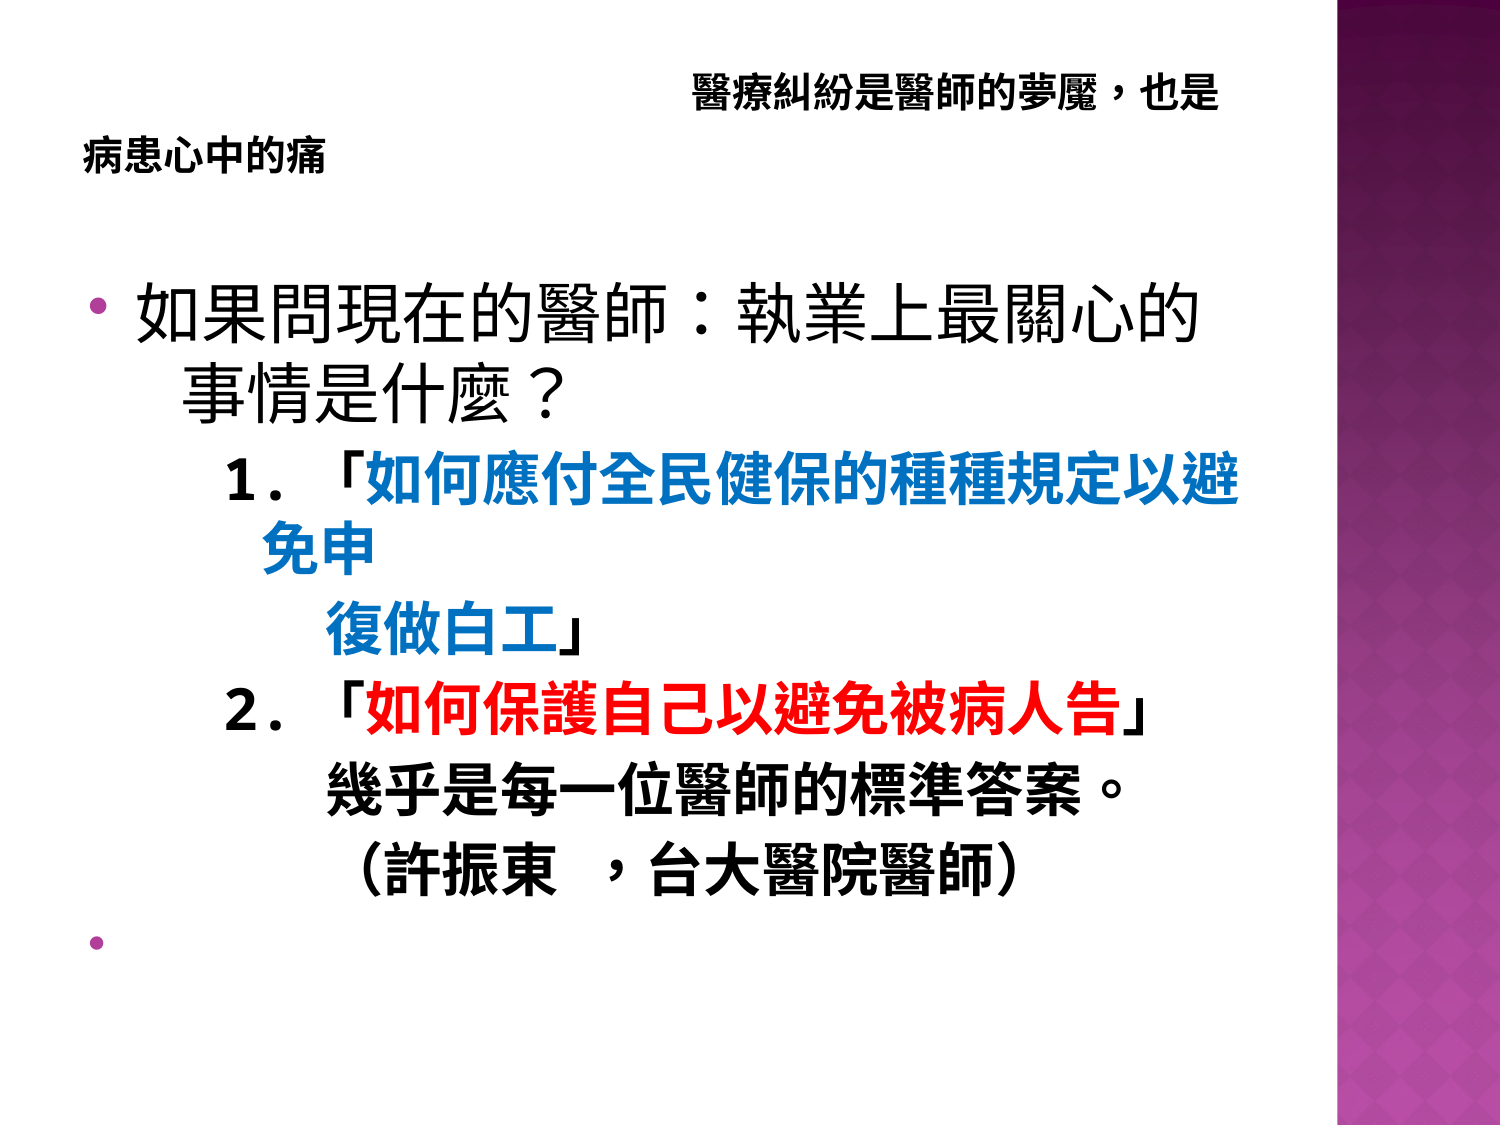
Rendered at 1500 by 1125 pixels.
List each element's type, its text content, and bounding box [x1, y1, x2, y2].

title 醫療糾紛是醫師的夢魘，也是病患心中的痛 [75, 54, 1263, 240]
list 如果問現在的醫師：執業上最關心的事情是什麼？ 1.「如何應付全民健保的種種規定以避免申 復做白工」 2.「如何保護自己以避免被病人告」 幾乎是每一位醫師的標準答案。 （許振東 ，台大醫院醫師） [75, 264, 1263, 1060]
